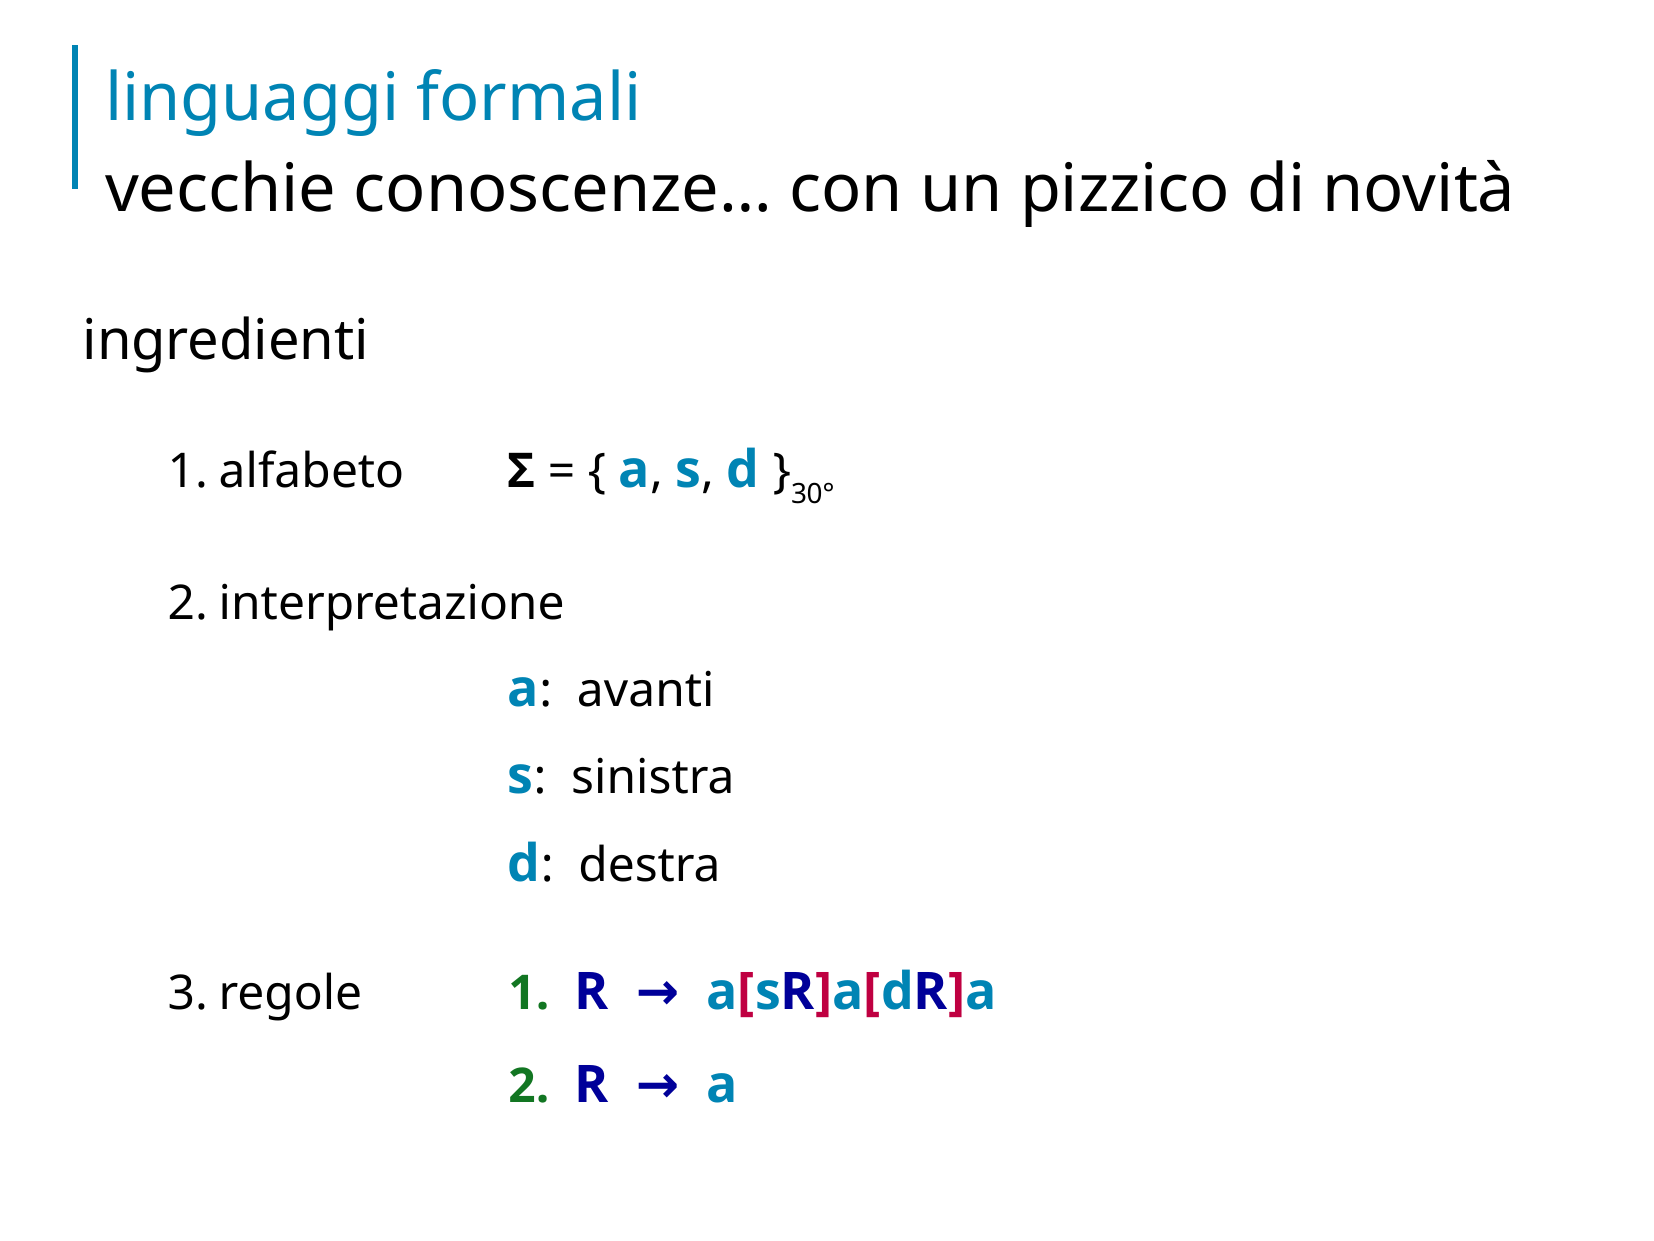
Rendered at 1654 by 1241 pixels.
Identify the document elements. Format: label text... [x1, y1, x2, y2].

title linguaggi formali vecchie conoscenze… con un pizzico di novità [105, 49, 1571, 200]
list ingredienti alfabeto Σ = { a, s, d }30° interpretazione a: avanti s: sinistra d: destra regole 1. R → a[sR]a[dR]a 2. R → a [82, 300, 1571, 1126]
